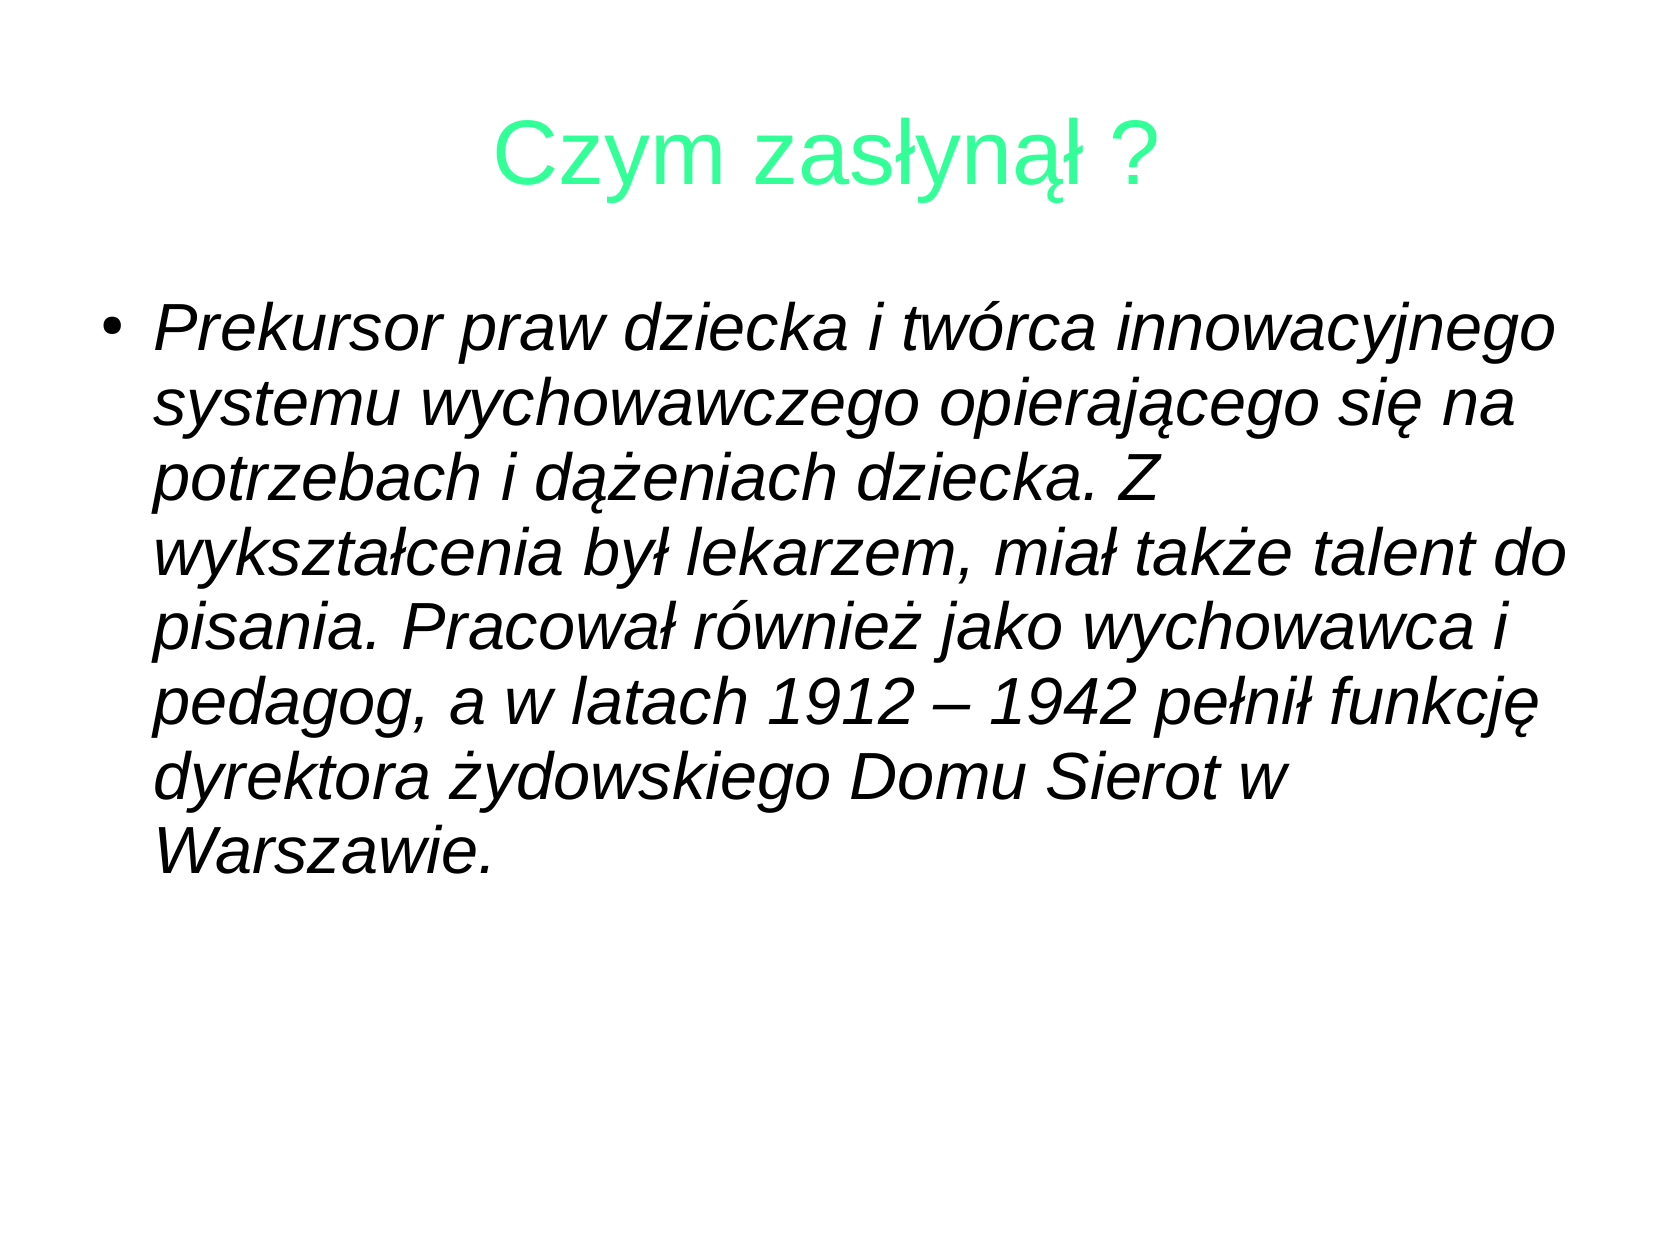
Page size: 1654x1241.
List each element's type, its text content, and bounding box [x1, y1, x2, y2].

list Prekursor praw dziecka i twórca innowacyjnego systemu wychowawczego opierającego się na potrzebach i dążeniach dziecka. Z wykształcenia był lekarzem, miał także talent do pisania. Pracował również jako wychowawca i pedagog, a w latach 1912 – 1942 pełnił funkcję dyrektora żydowskiego Domu Sierot w Warszawie. [82, 290, 1571, 1109]
title Czym zasłynął ? [82, 49, 1571, 257]
